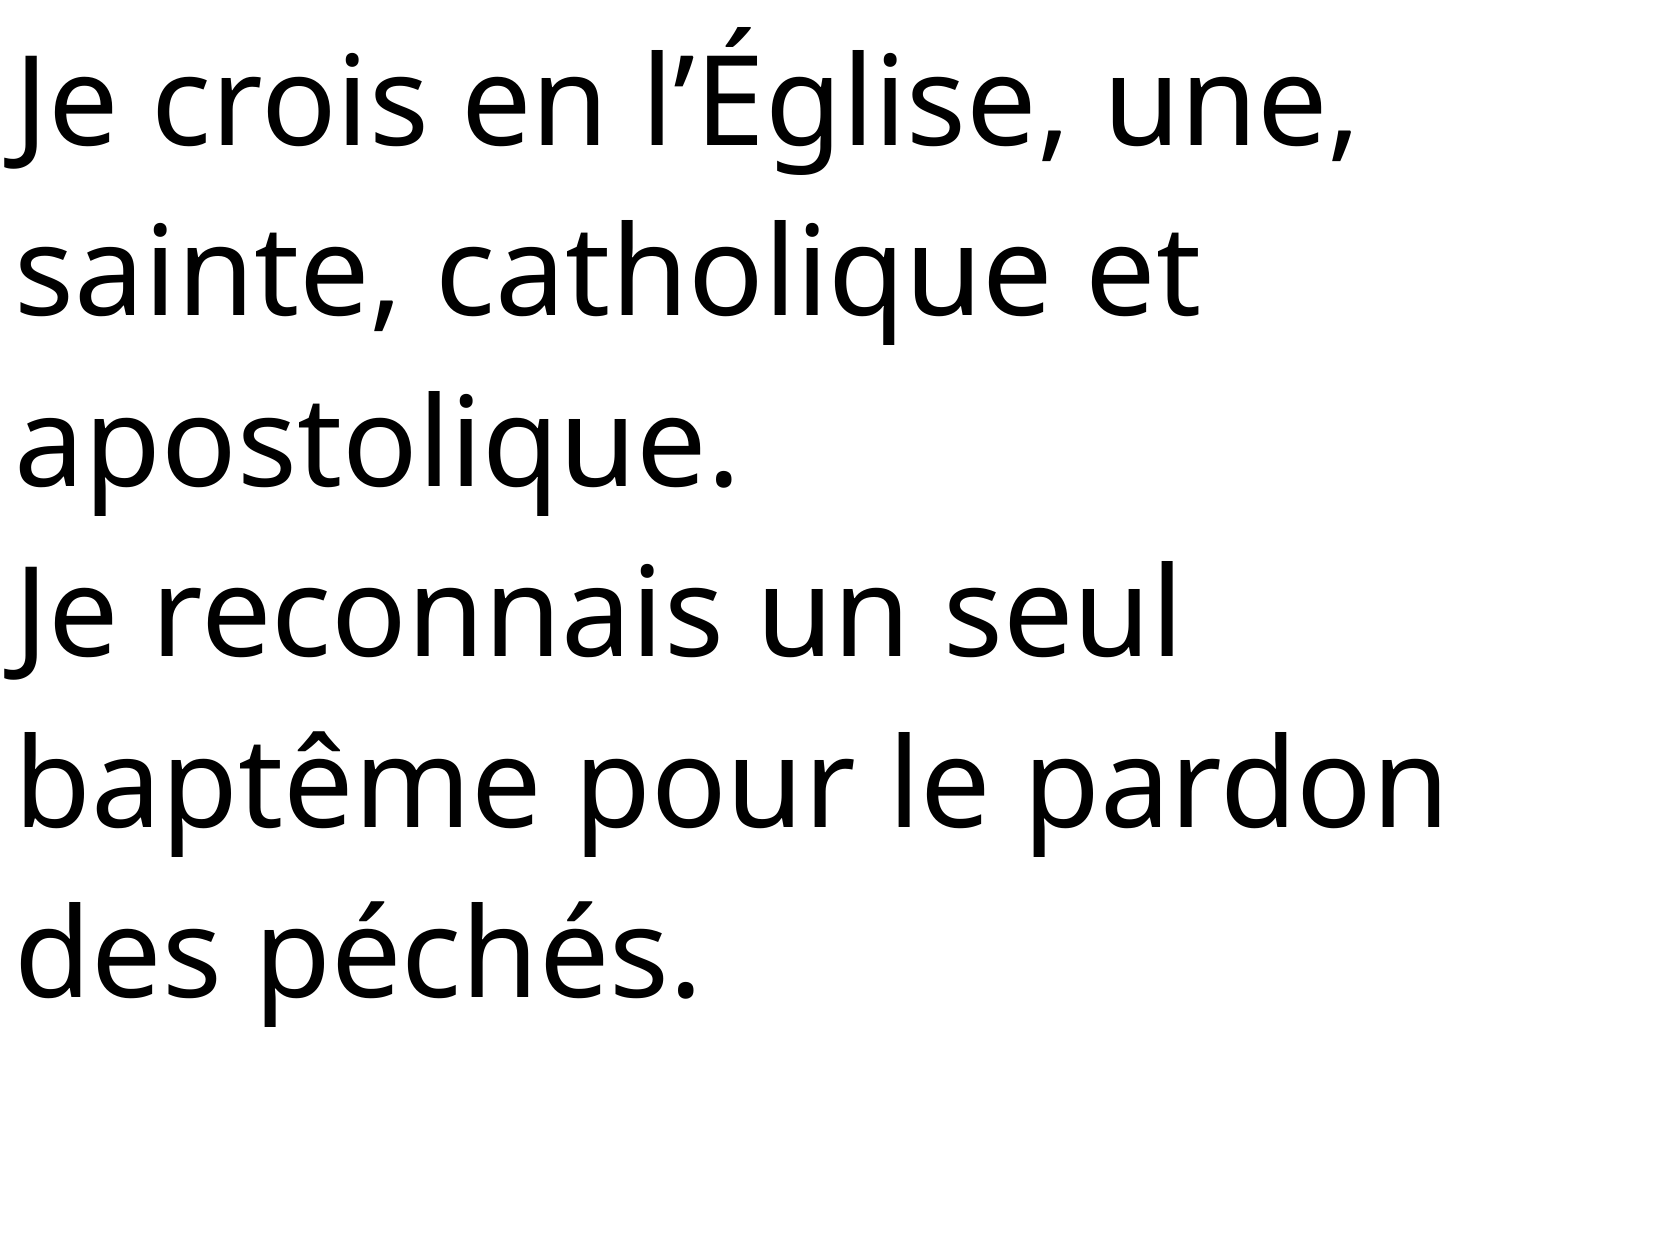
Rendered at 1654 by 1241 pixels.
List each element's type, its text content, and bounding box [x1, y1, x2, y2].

text_box Je crois en l’Église, une, sainte, catholique et apostolique. Je reconnais un seul baptême pour le pardon des péchés. [0, 4, 1654, 1239]
